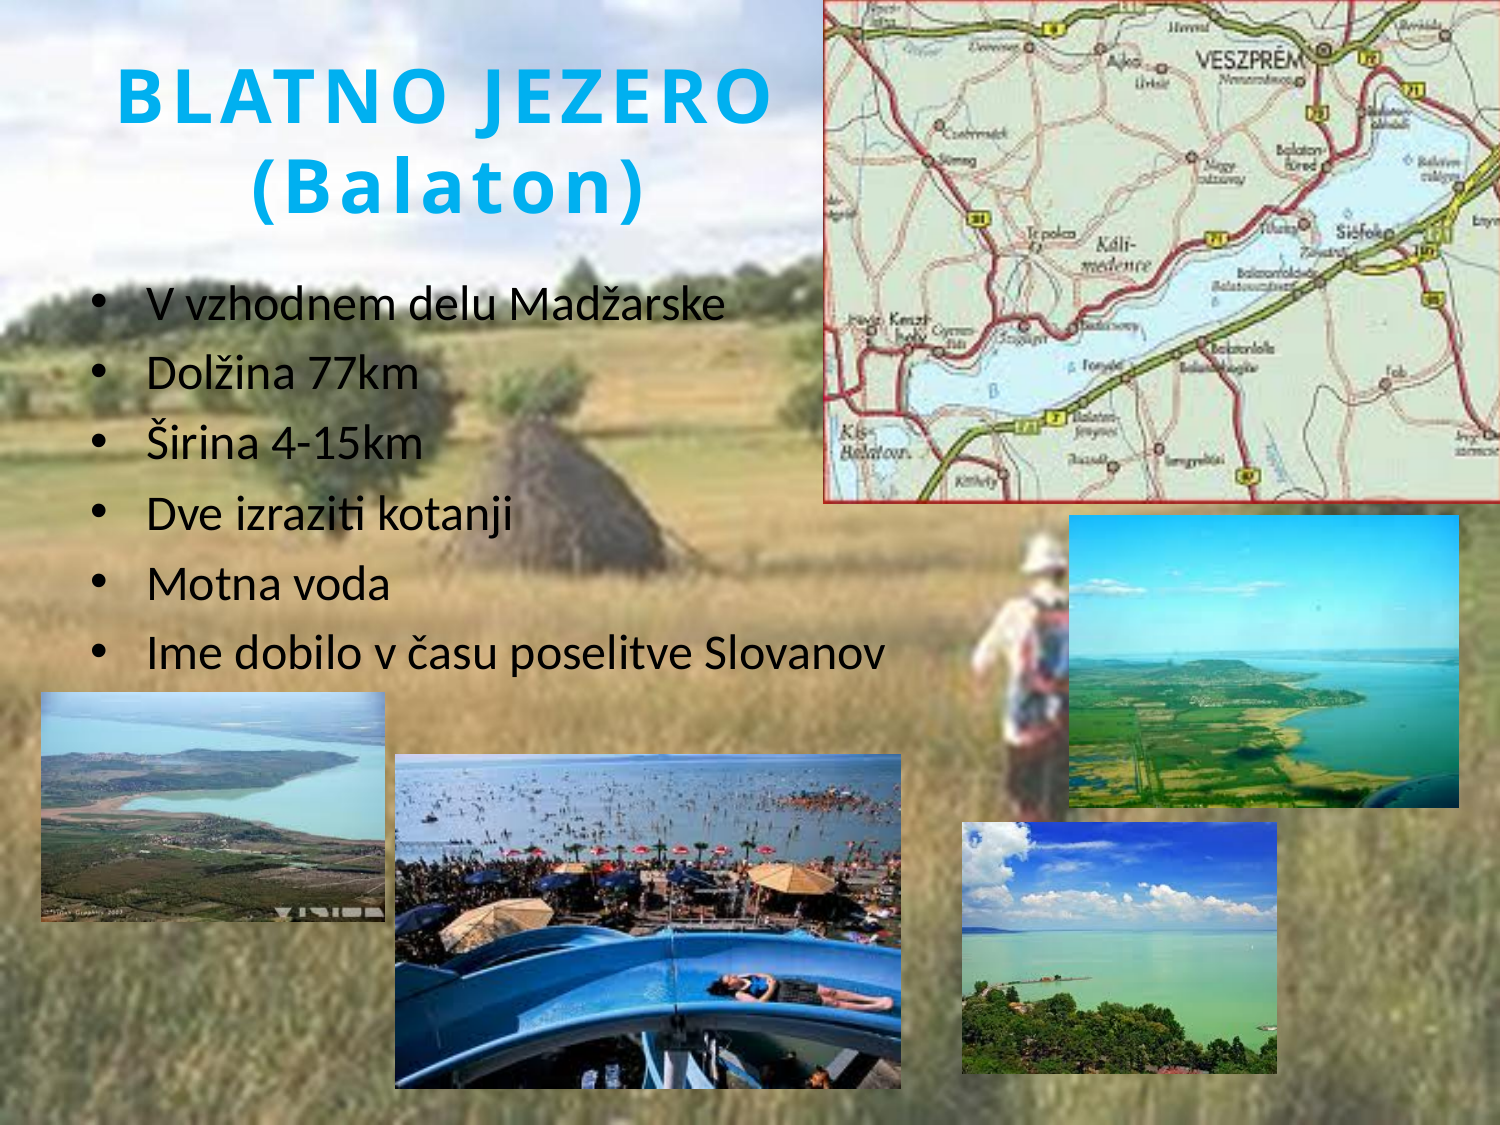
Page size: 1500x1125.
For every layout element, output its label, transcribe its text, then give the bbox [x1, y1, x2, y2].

title BLATNO JEZERO (Balaton) [75, 45, 821, 233]
list V vzhodnem delu Madžarske Dolžina 77km Širina 4-15km Dve izraziti kotanji Motna voda Ime dobilo v času poselitve Slovanov [75, 262, 1425, 1005]
picture [0, 0, 1500, 1125]
